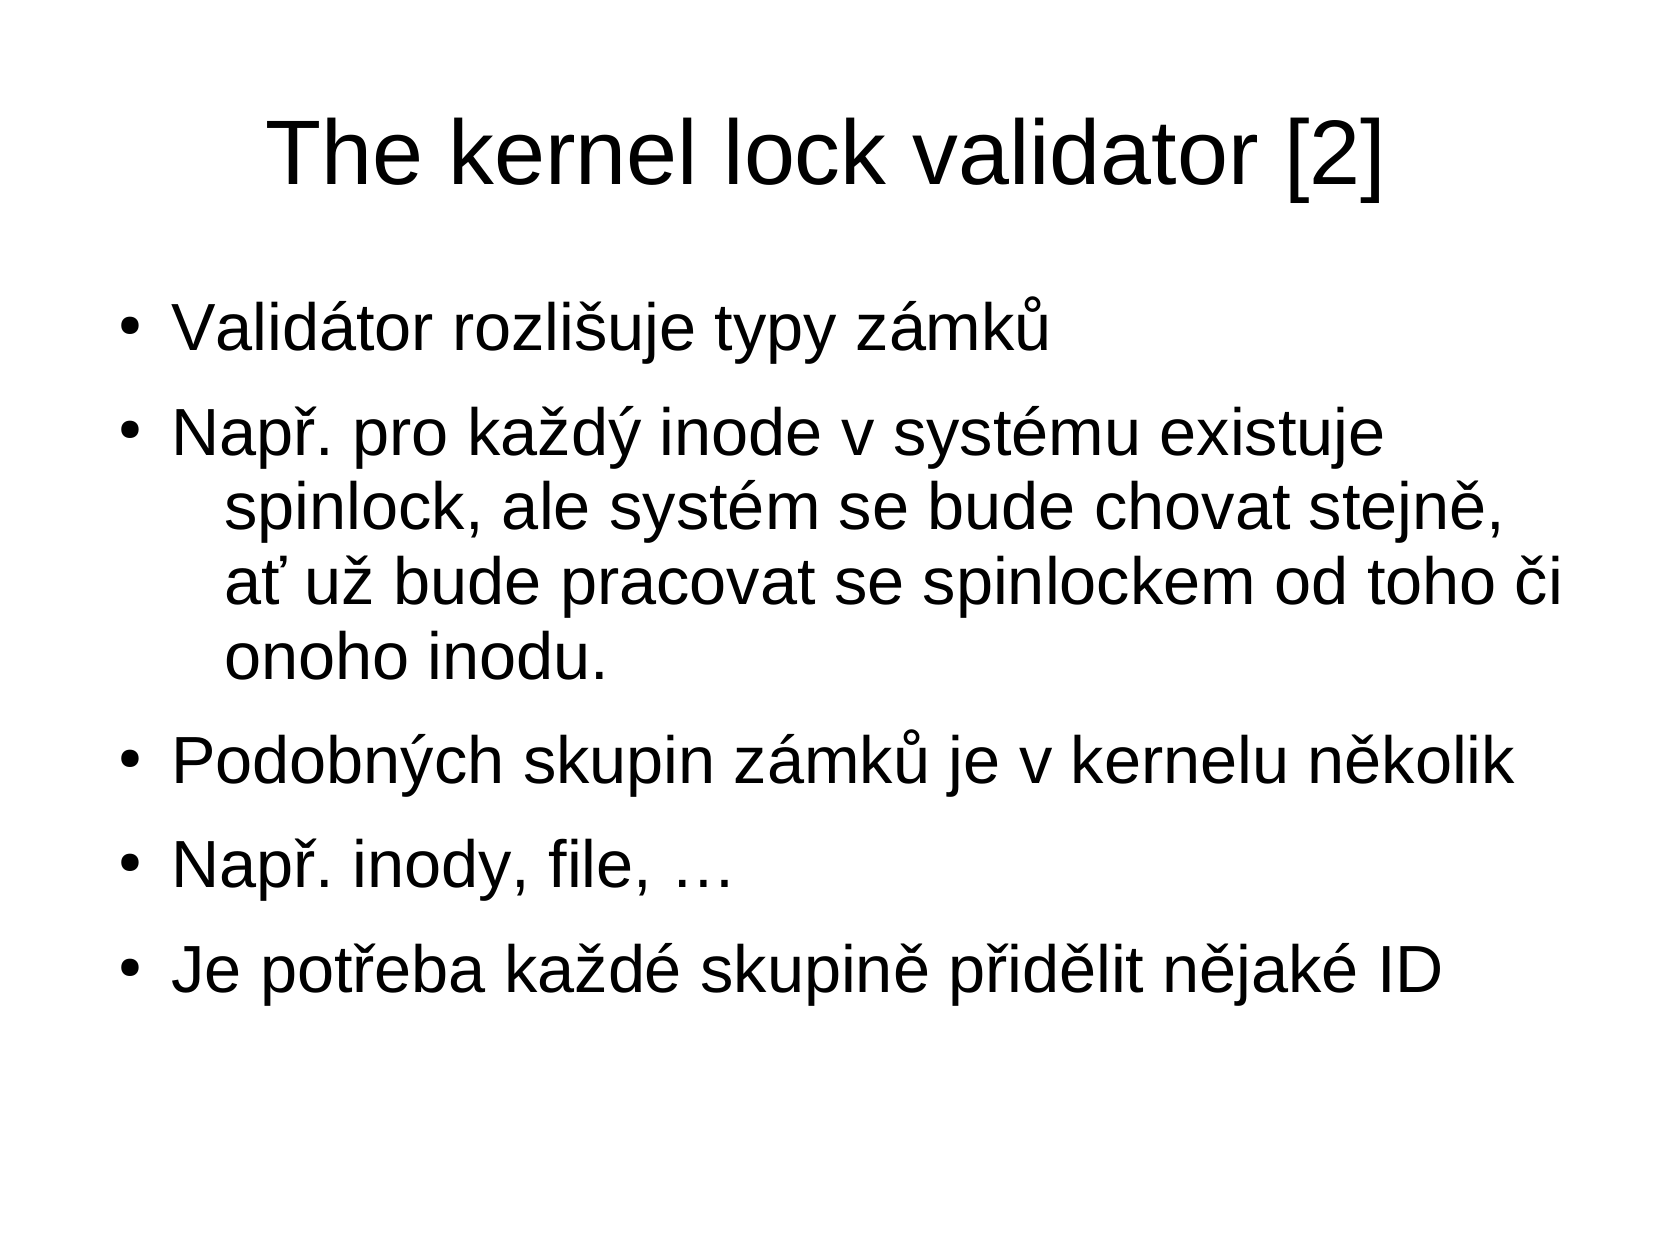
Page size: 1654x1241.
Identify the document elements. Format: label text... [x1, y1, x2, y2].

list Validátor rozlišuje typy zámků Např. pro každý inode v systému existuje spinlock, ale systém se bude chovat stejně, ať už bude pracovat se spinlockem od toho či onoho inodu. Podobných skupin zámků je v kernelu několik Např. inody, file, … Je potřeba každé skupině přidělit nějaké ID [82, 290, 1571, 1109]
title The kernel lock validator [2] [82, 49, 1571, 257]
